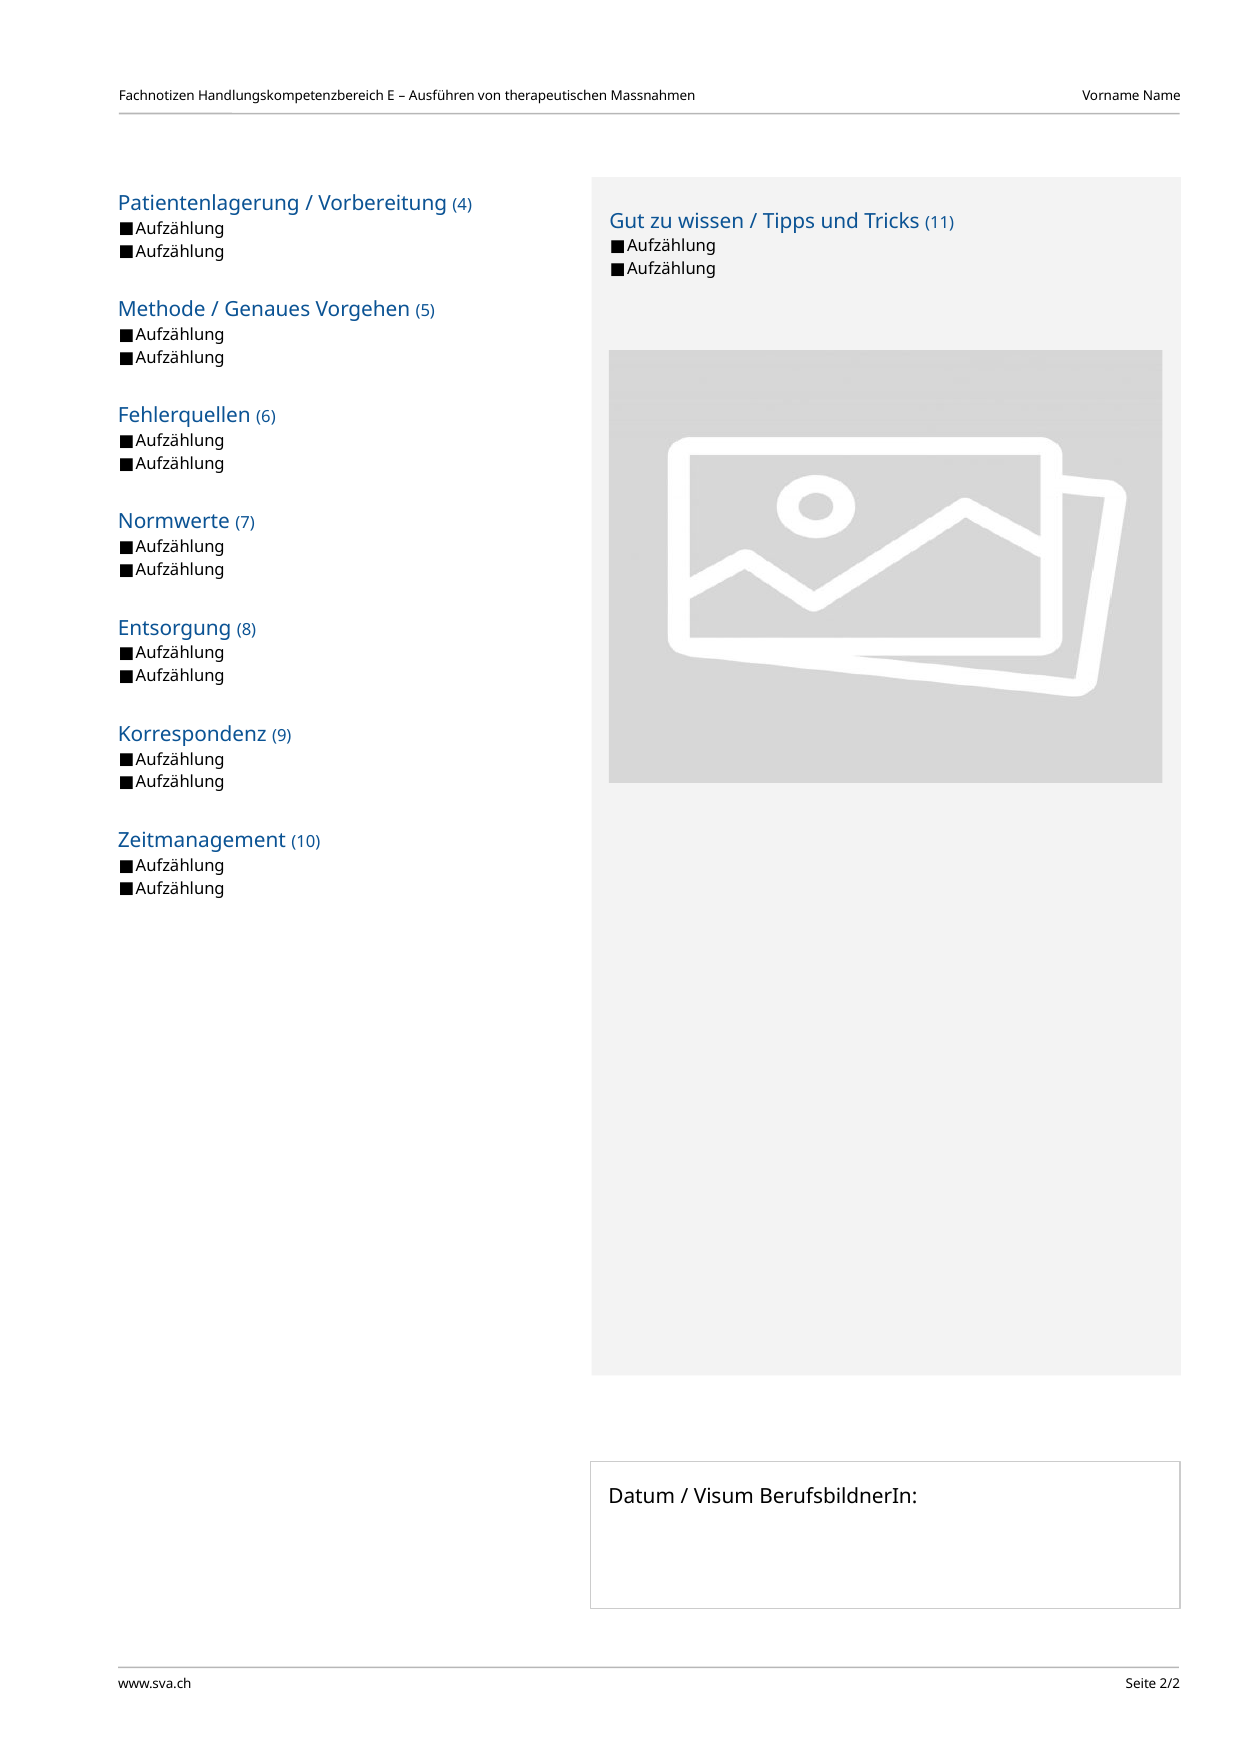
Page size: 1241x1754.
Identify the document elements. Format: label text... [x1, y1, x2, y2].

text_box Seite 2/2 [909, 1674, 1181, 1693]
text_box Patientenlagerung / Vorbereitung (4) Aufzählung Aufzählung Methode / Genaues Vorgehen (5) Aufzählung Aufzählung Fehlerquellen (6) Aufzählung Aufzählung Normwerte (7) Aufzählung Aufzählung Entsorgung (8) Aufzählung Aufzählung Korrespondenz (9) Aufzählung Aufzählung Zeitmanagement (10) Aufzählung Aufzählung [117, 177, 529, 1609]
text_box Datum / Visum BerufsbildnerIn: [590, 1461, 1181, 1609]
picture [608, 350, 1163, 783]
text_box Gut zu wissen / Tipps und Tricks (11) Aufzählung Aufzählung [591, 177, 1181, 1376]
text_box Vorname Name [929, 76, 1181, 114]
